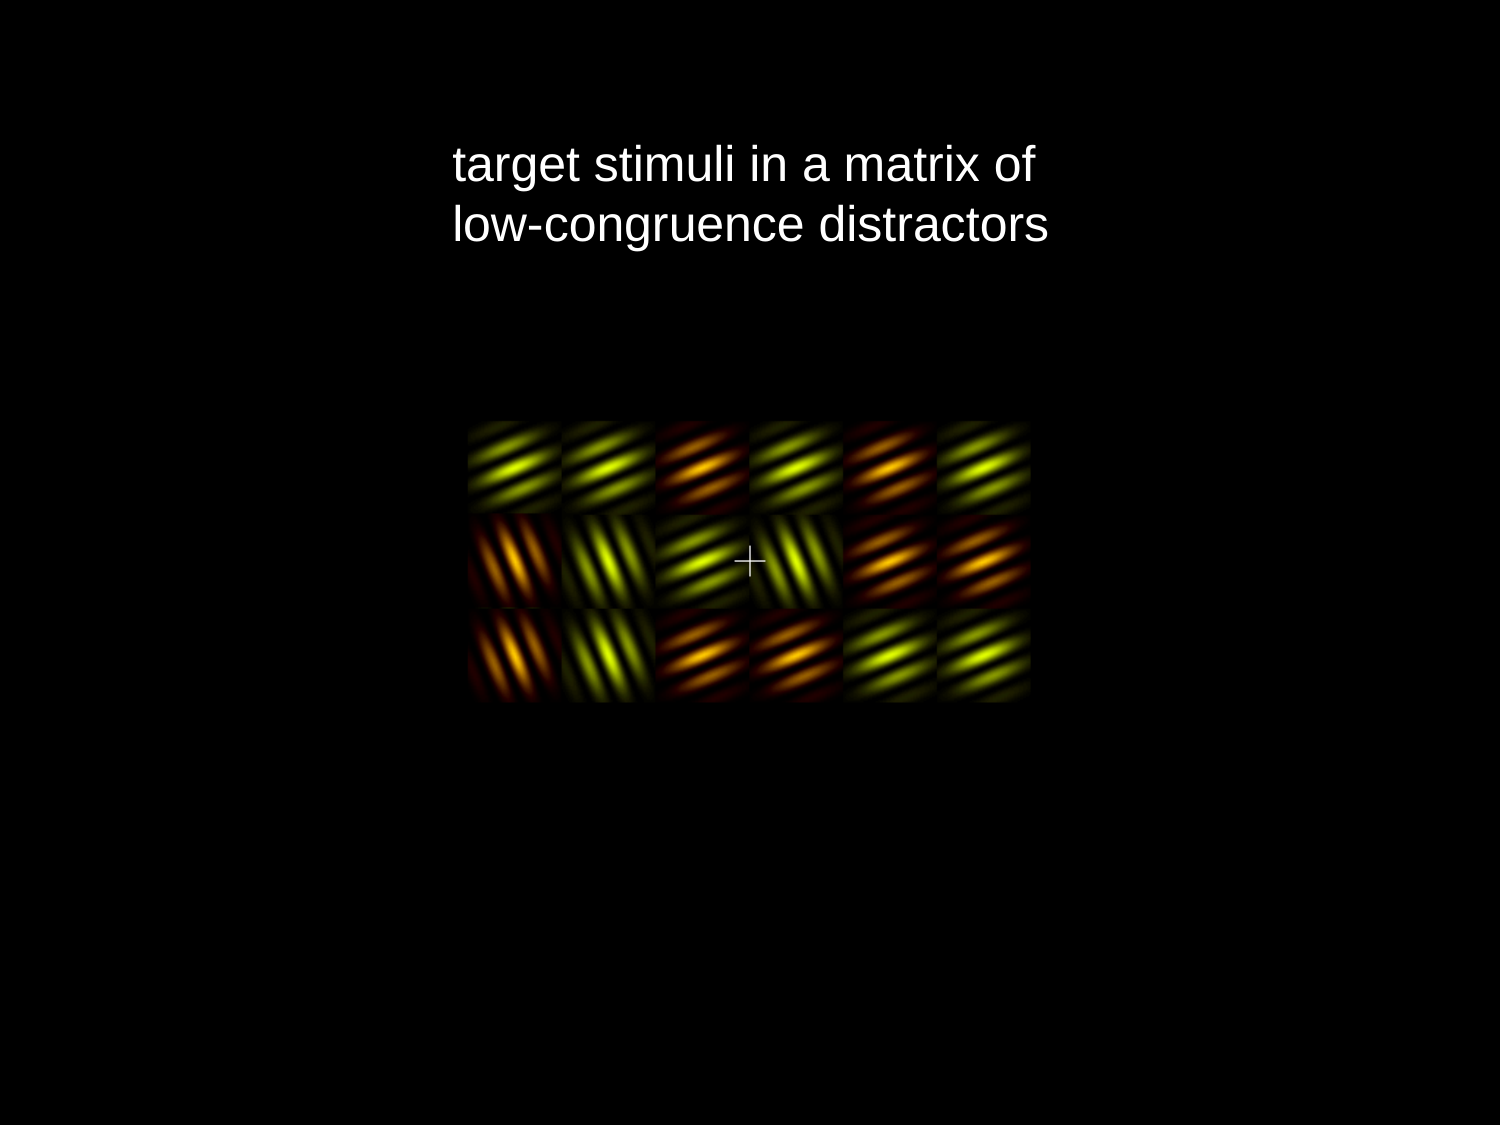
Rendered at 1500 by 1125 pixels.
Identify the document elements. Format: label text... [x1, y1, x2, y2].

text_box target stimuli in a matrix of low-congruence distractors [437, 125, 1113, 260]
picture [0, 0, 1500, 1125]
